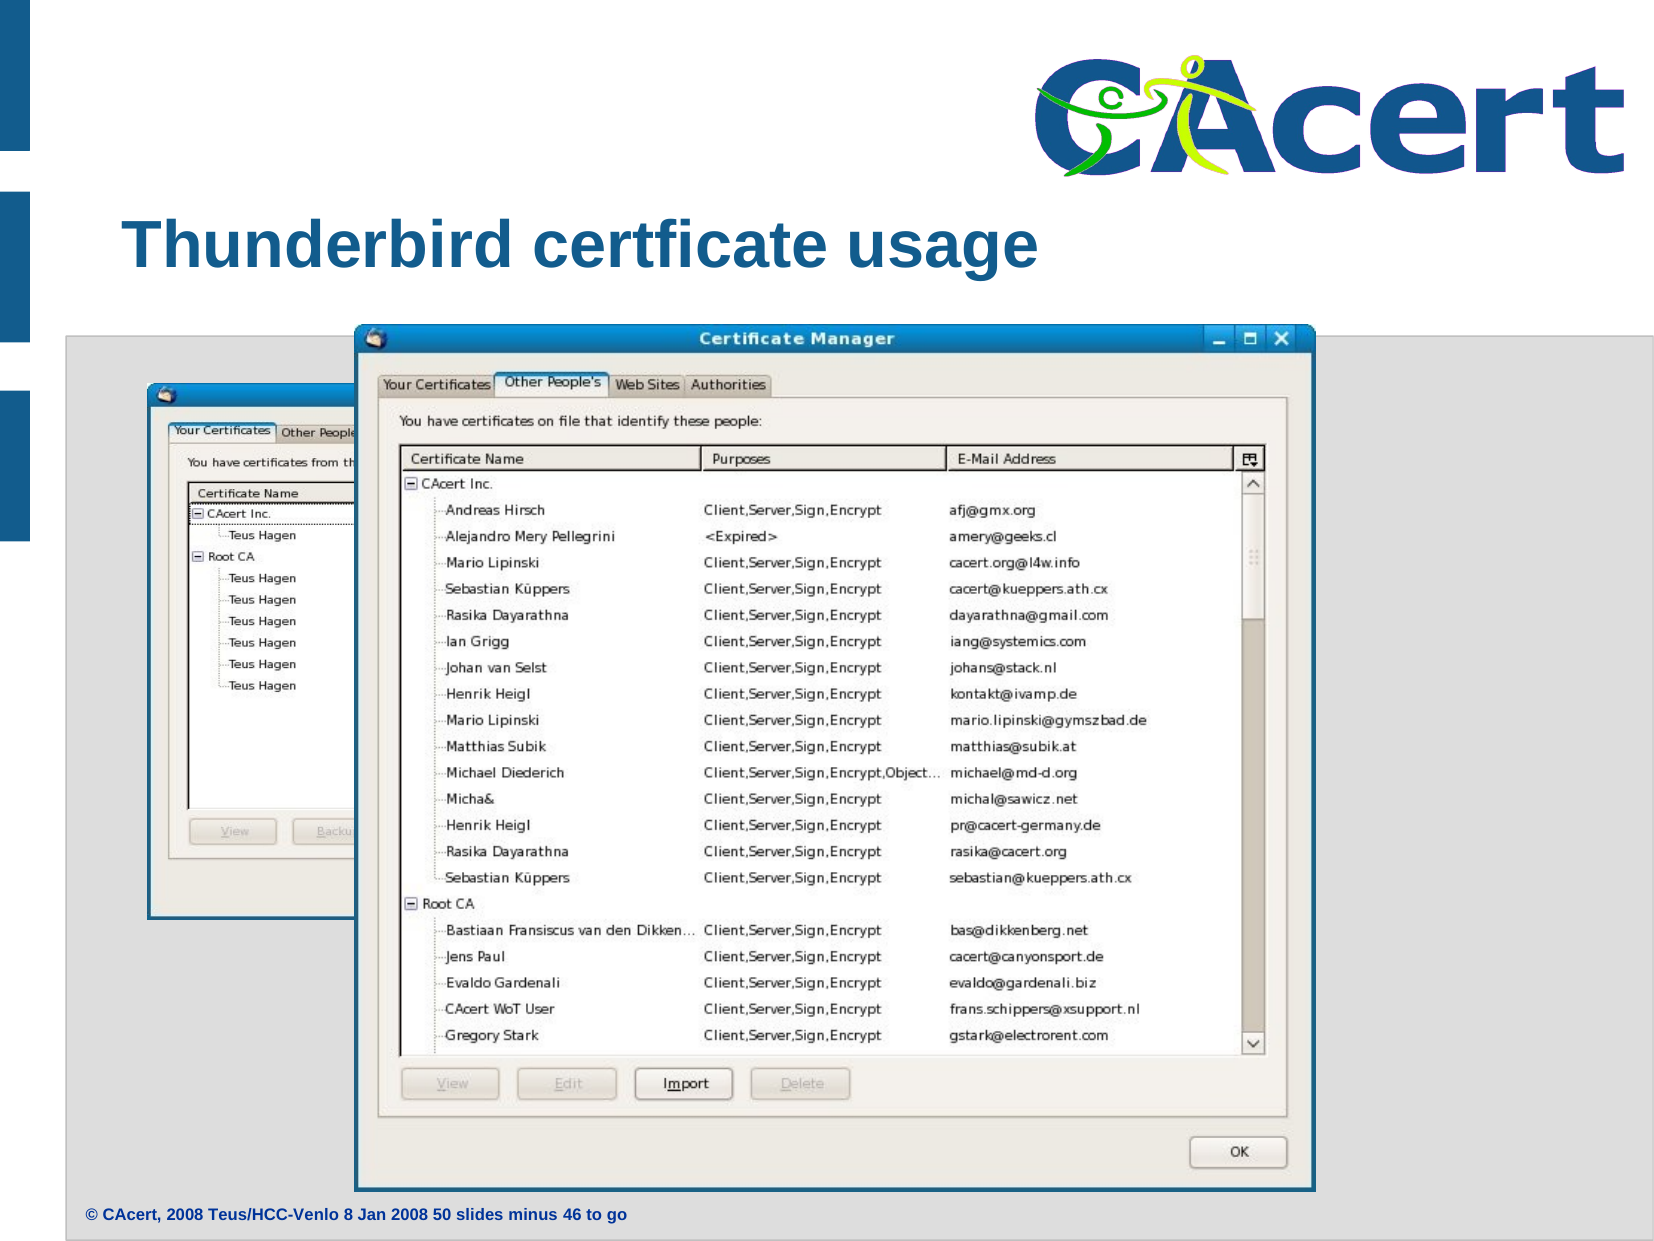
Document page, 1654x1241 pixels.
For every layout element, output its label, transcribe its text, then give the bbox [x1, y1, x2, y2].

picture [147, 324, 1316, 1192]
picture [399, 324, 422, 330]
picture [1303, 331, 1308, 341]
list [121, 344, 1595, 1238]
picture [354, 324, 365, 333]
picture [186, 383, 209, 389]
title Thunderbird certficate usage [121, 177, 1533, 316]
picture [1033, 53, 1625, 178]
picture [1307, 324, 1316, 331]
picture [1191, 324, 1198, 331]
picture [894, 324, 900, 332]
